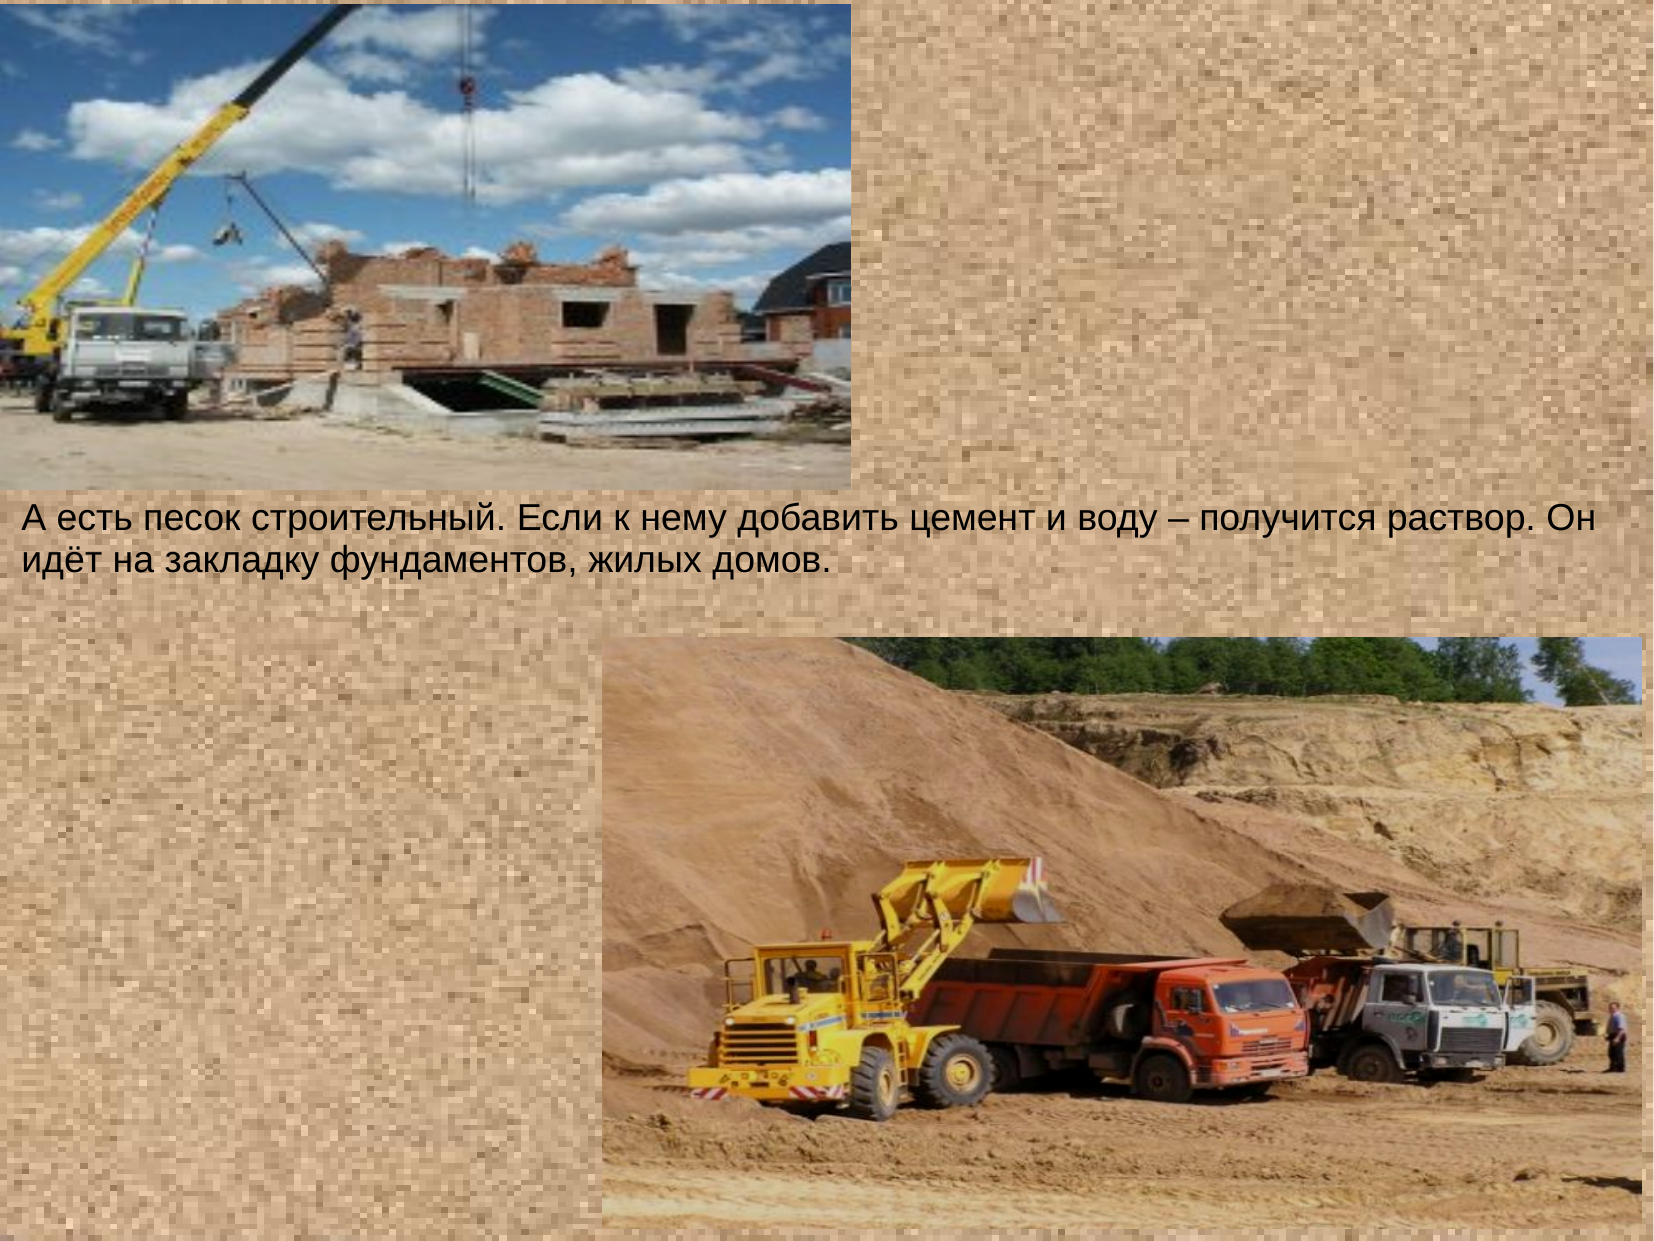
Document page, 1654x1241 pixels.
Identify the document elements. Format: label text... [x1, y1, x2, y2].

picture [0, 0, 1654, 1241]
text_box А есть песок строительный. Если к нему добавить цемент и воду – получится раствор. Он идёт на закладку фундаментов, жилых домов. [6, 489, 1651, 754]
